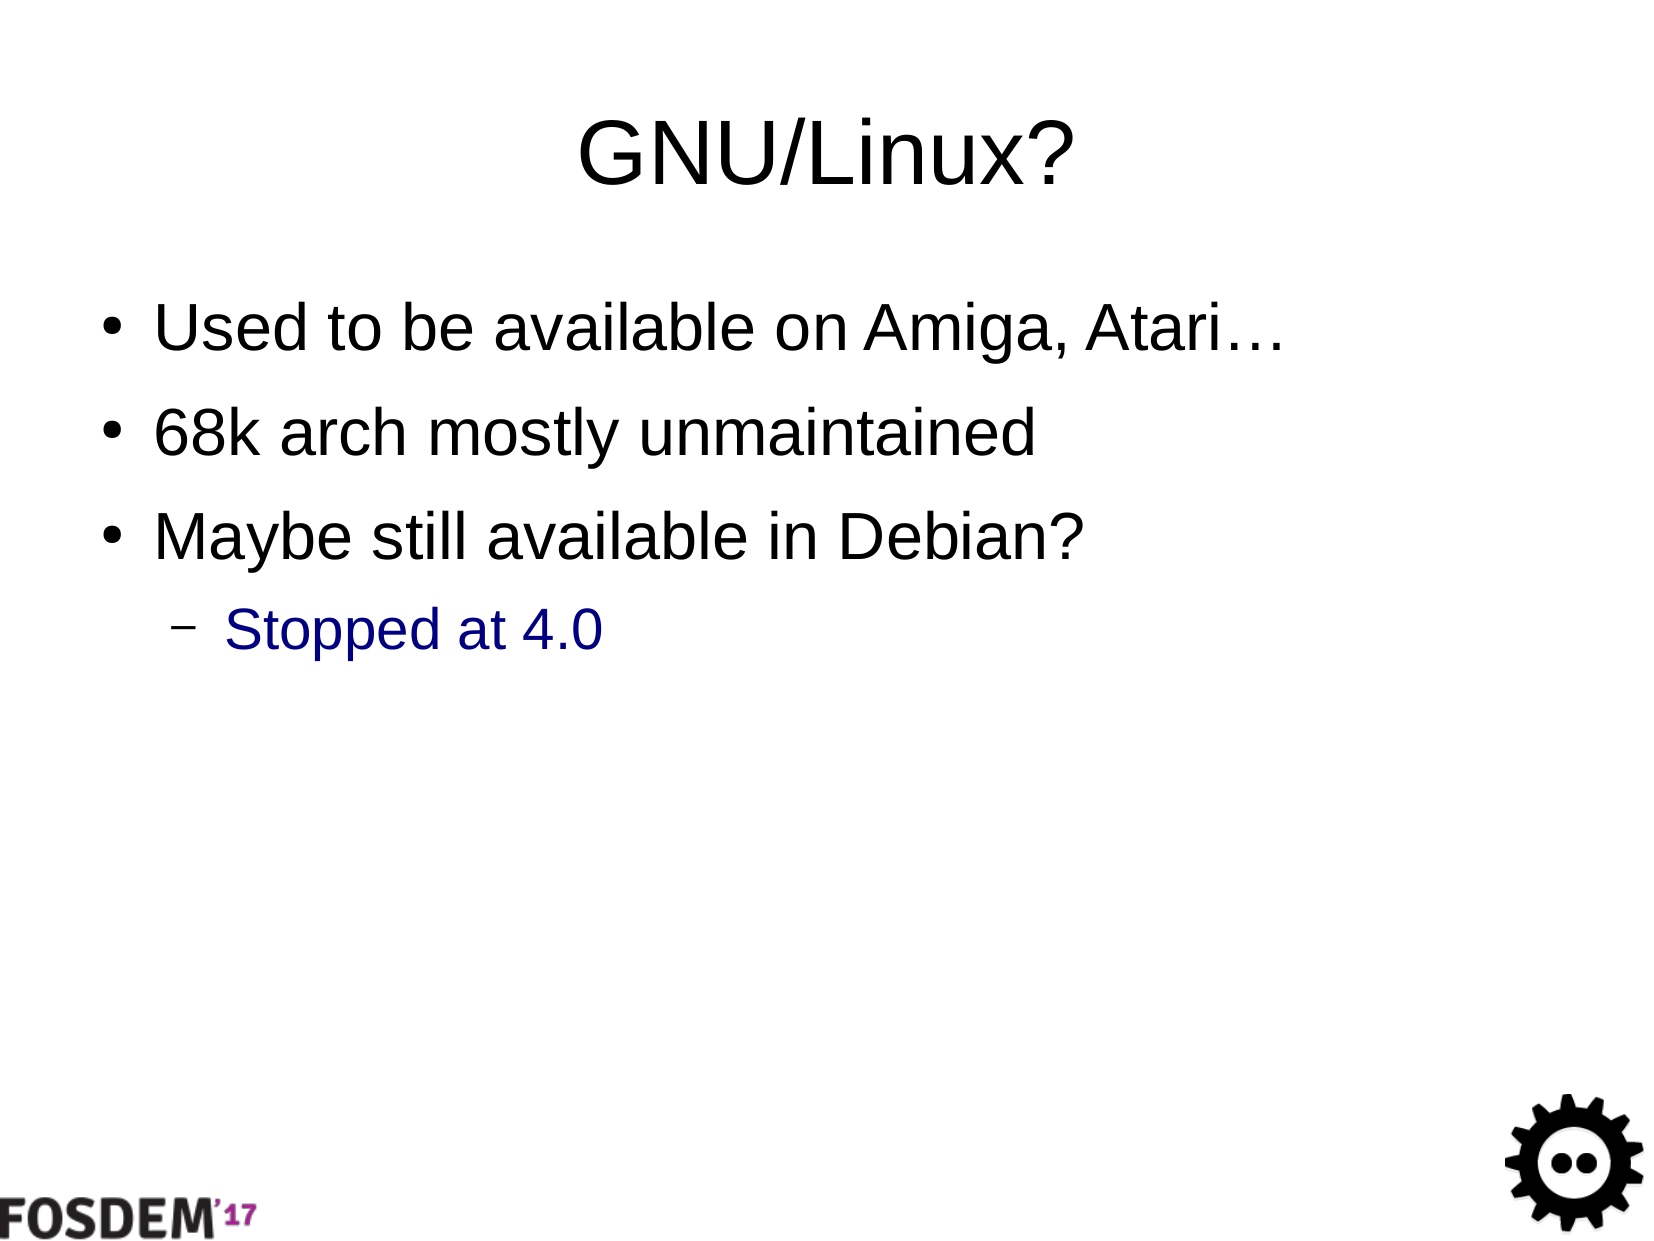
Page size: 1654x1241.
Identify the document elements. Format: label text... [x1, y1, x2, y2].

title GNU/Linux? [82, 49, 1571, 257]
picture [1505, 1094, 1648, 1235]
picture [0, 1196, 258, 1241]
list Used to be available on Amiga, Atari… 68k arch mostly unmaintained Maybe still available in Debian? Stopped at 4.0 [82, 290, 1571, 1010]
